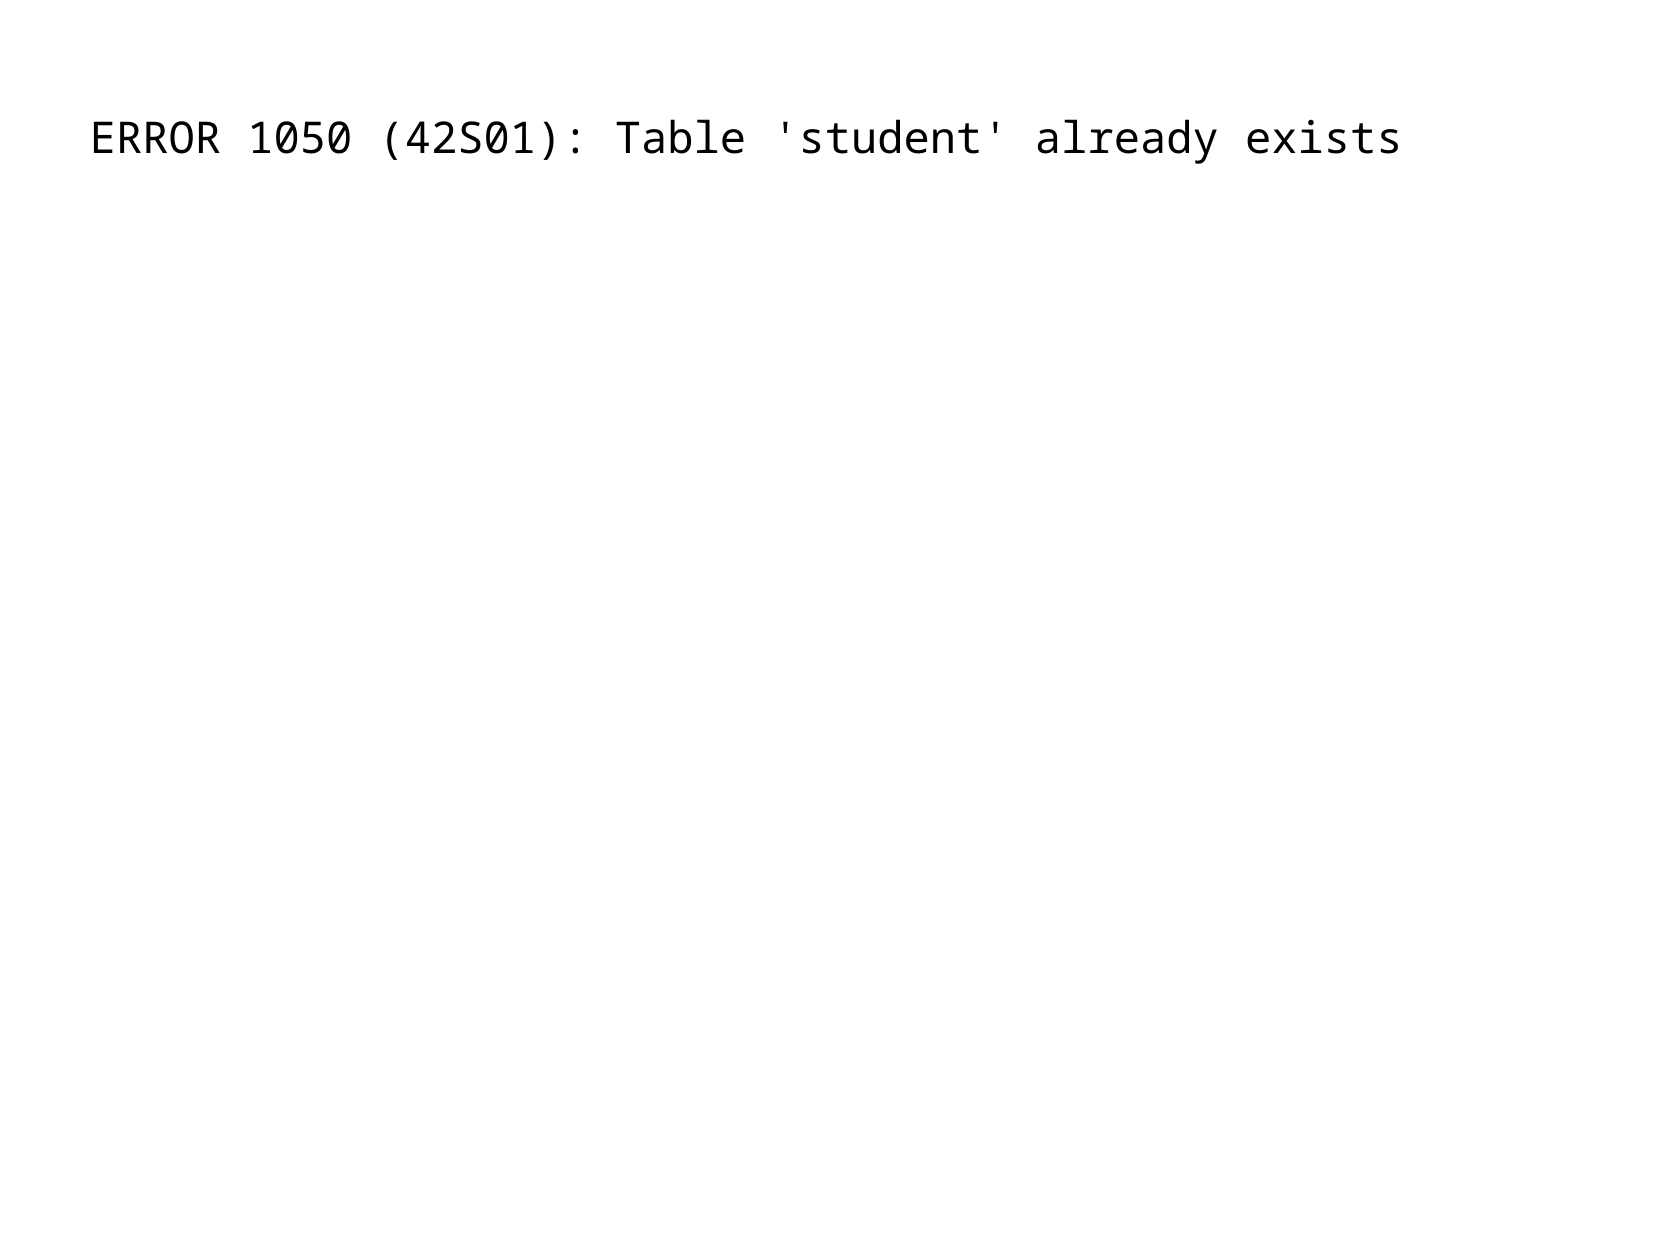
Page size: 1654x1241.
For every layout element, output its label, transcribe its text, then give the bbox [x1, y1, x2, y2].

text_box ERROR 1050 (42S01): Table 'student' already exists [75, 99, 1576, 258]
